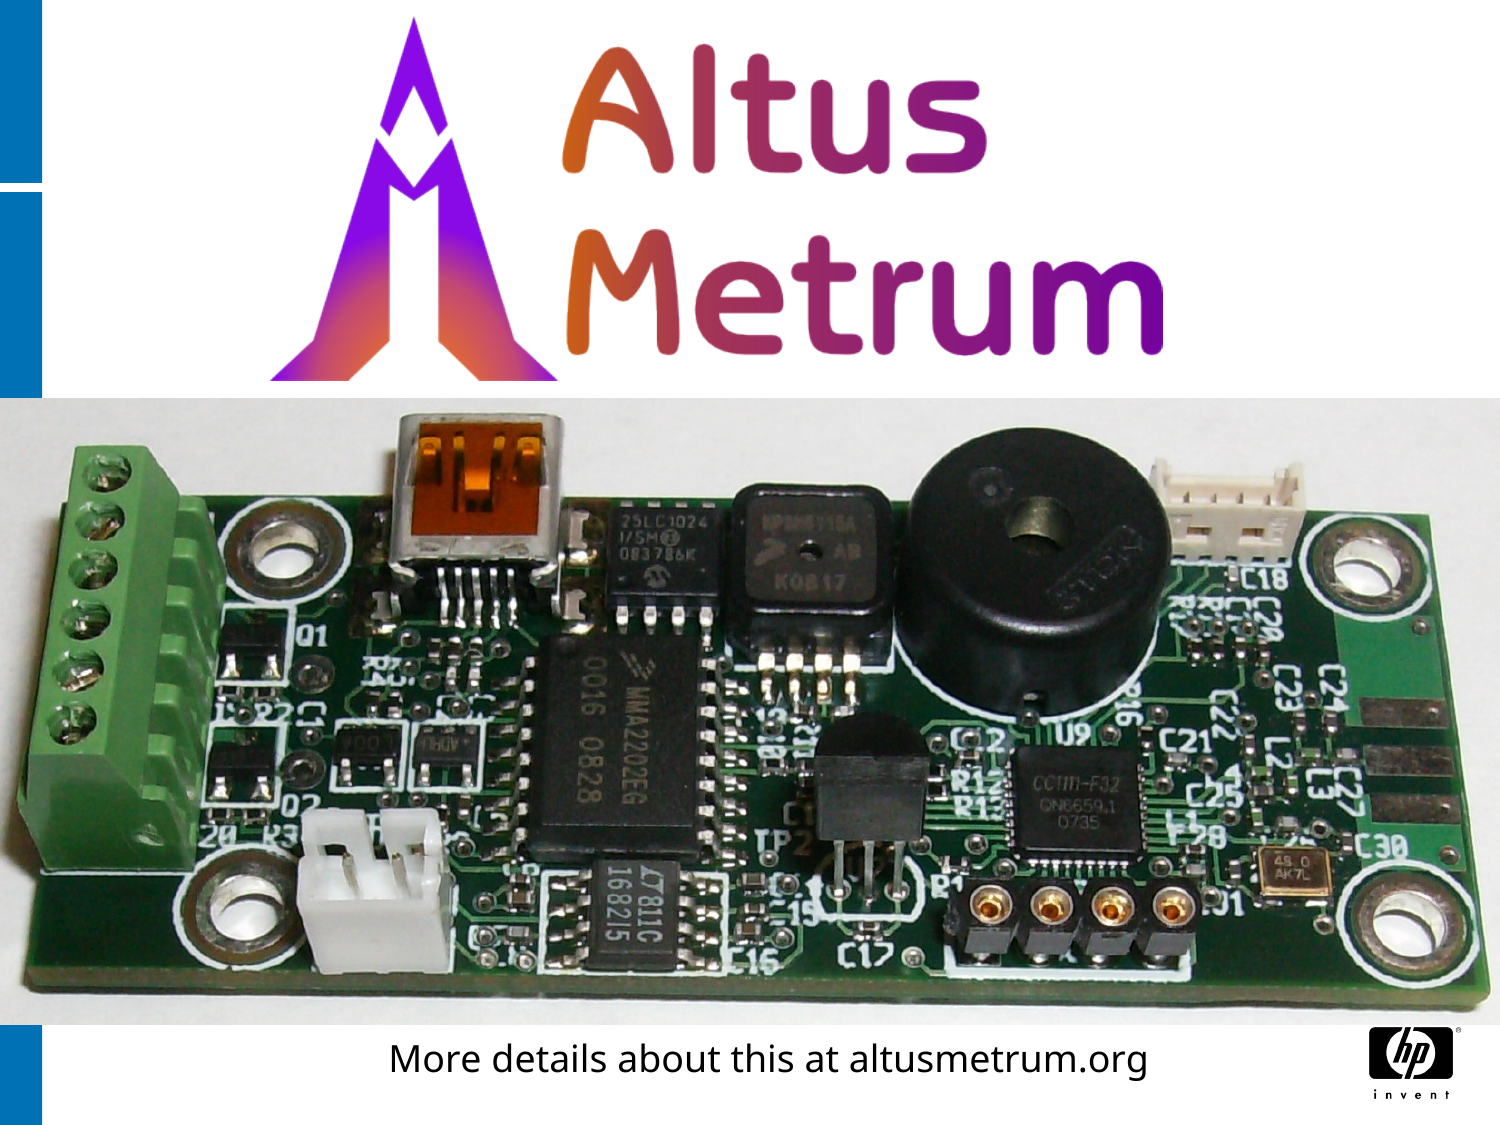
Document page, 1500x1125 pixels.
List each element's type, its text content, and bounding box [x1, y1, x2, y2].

picture [0, 398, 1500, 1025]
picture [1369, 1027, 1461, 1099]
picture [270, 16, 1163, 381]
text_box More details about this at altusmetrum.org [373, 1012, 1088, 1088]
